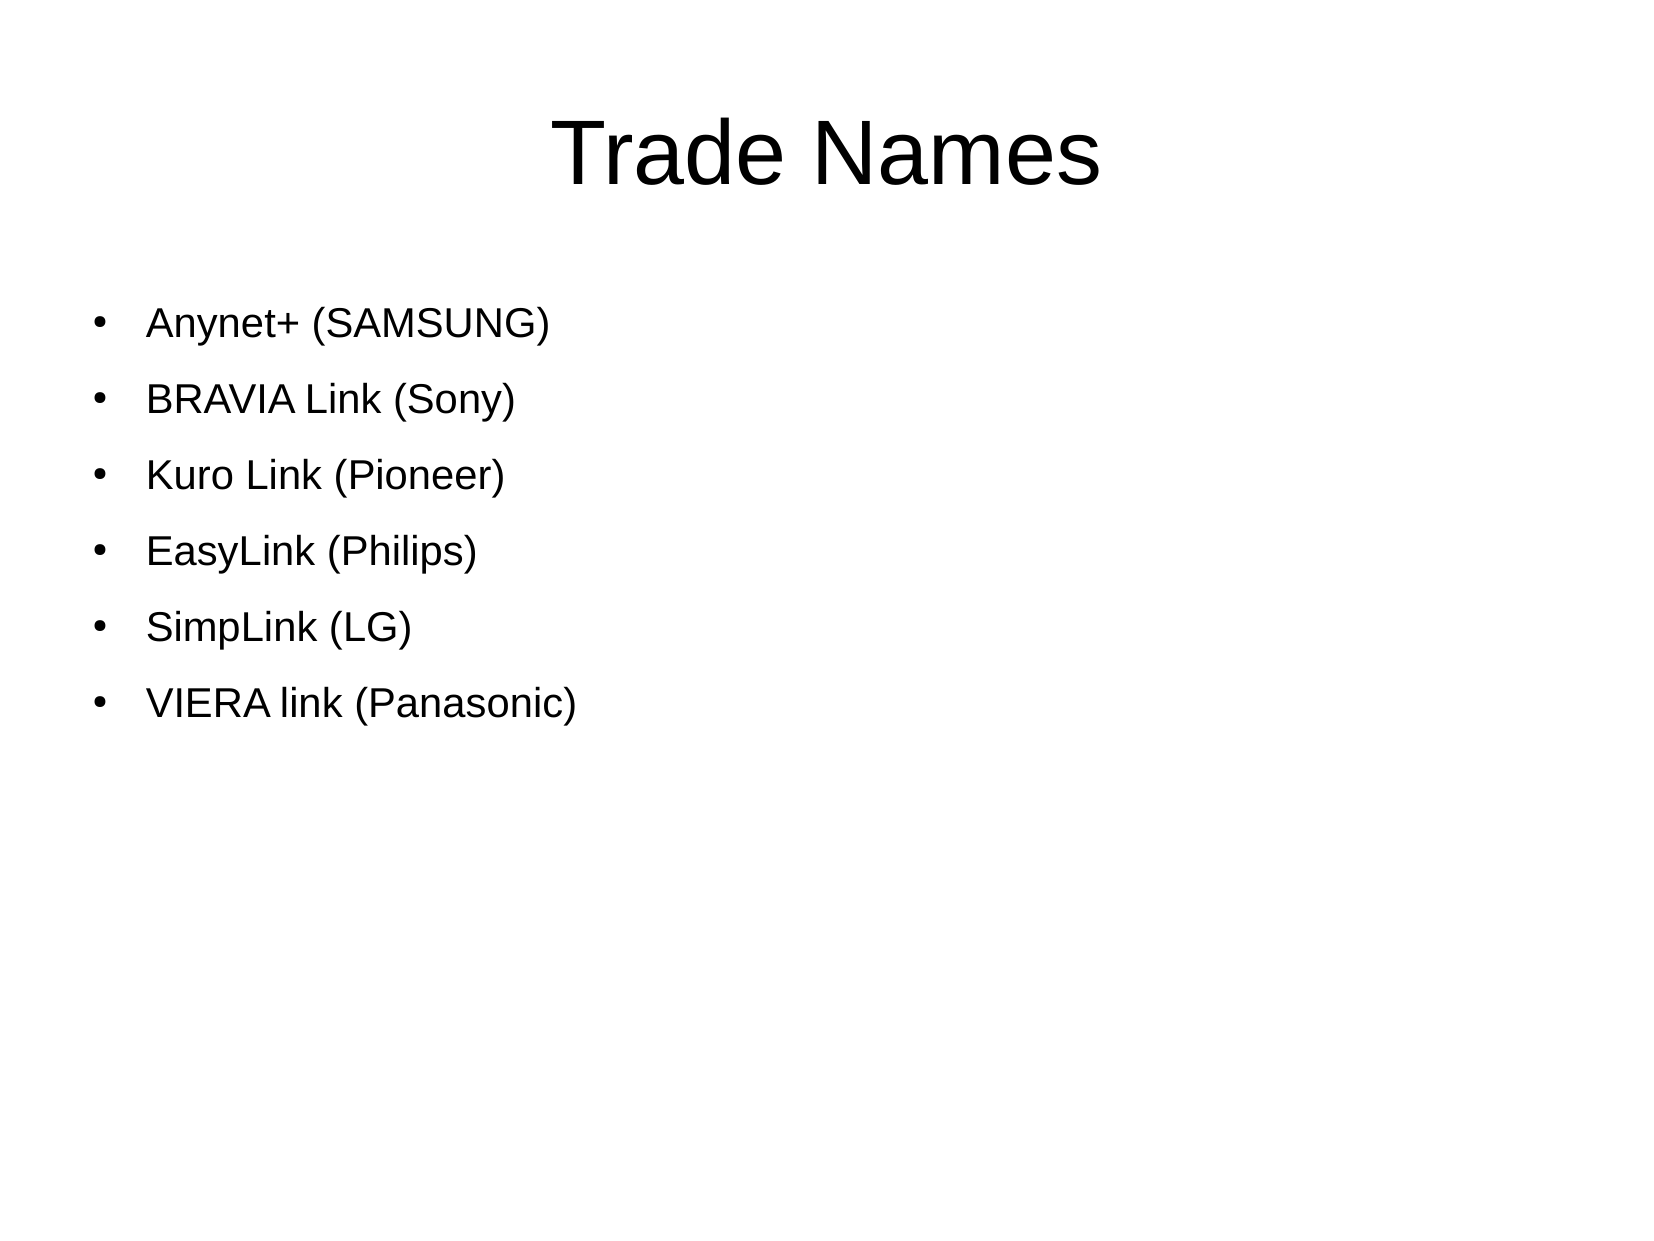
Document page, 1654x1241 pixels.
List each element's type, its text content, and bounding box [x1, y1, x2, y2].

title Trade Names [82, 49, 1571, 257]
list Anynet+ (SAMSUNG) BRAVIA Link (Sony) Kuro Link (Pioneer) EasyLink (Philips) SimpLink (LG) VIERA link (Panasonic) [75, 300, 1564, 1119]
